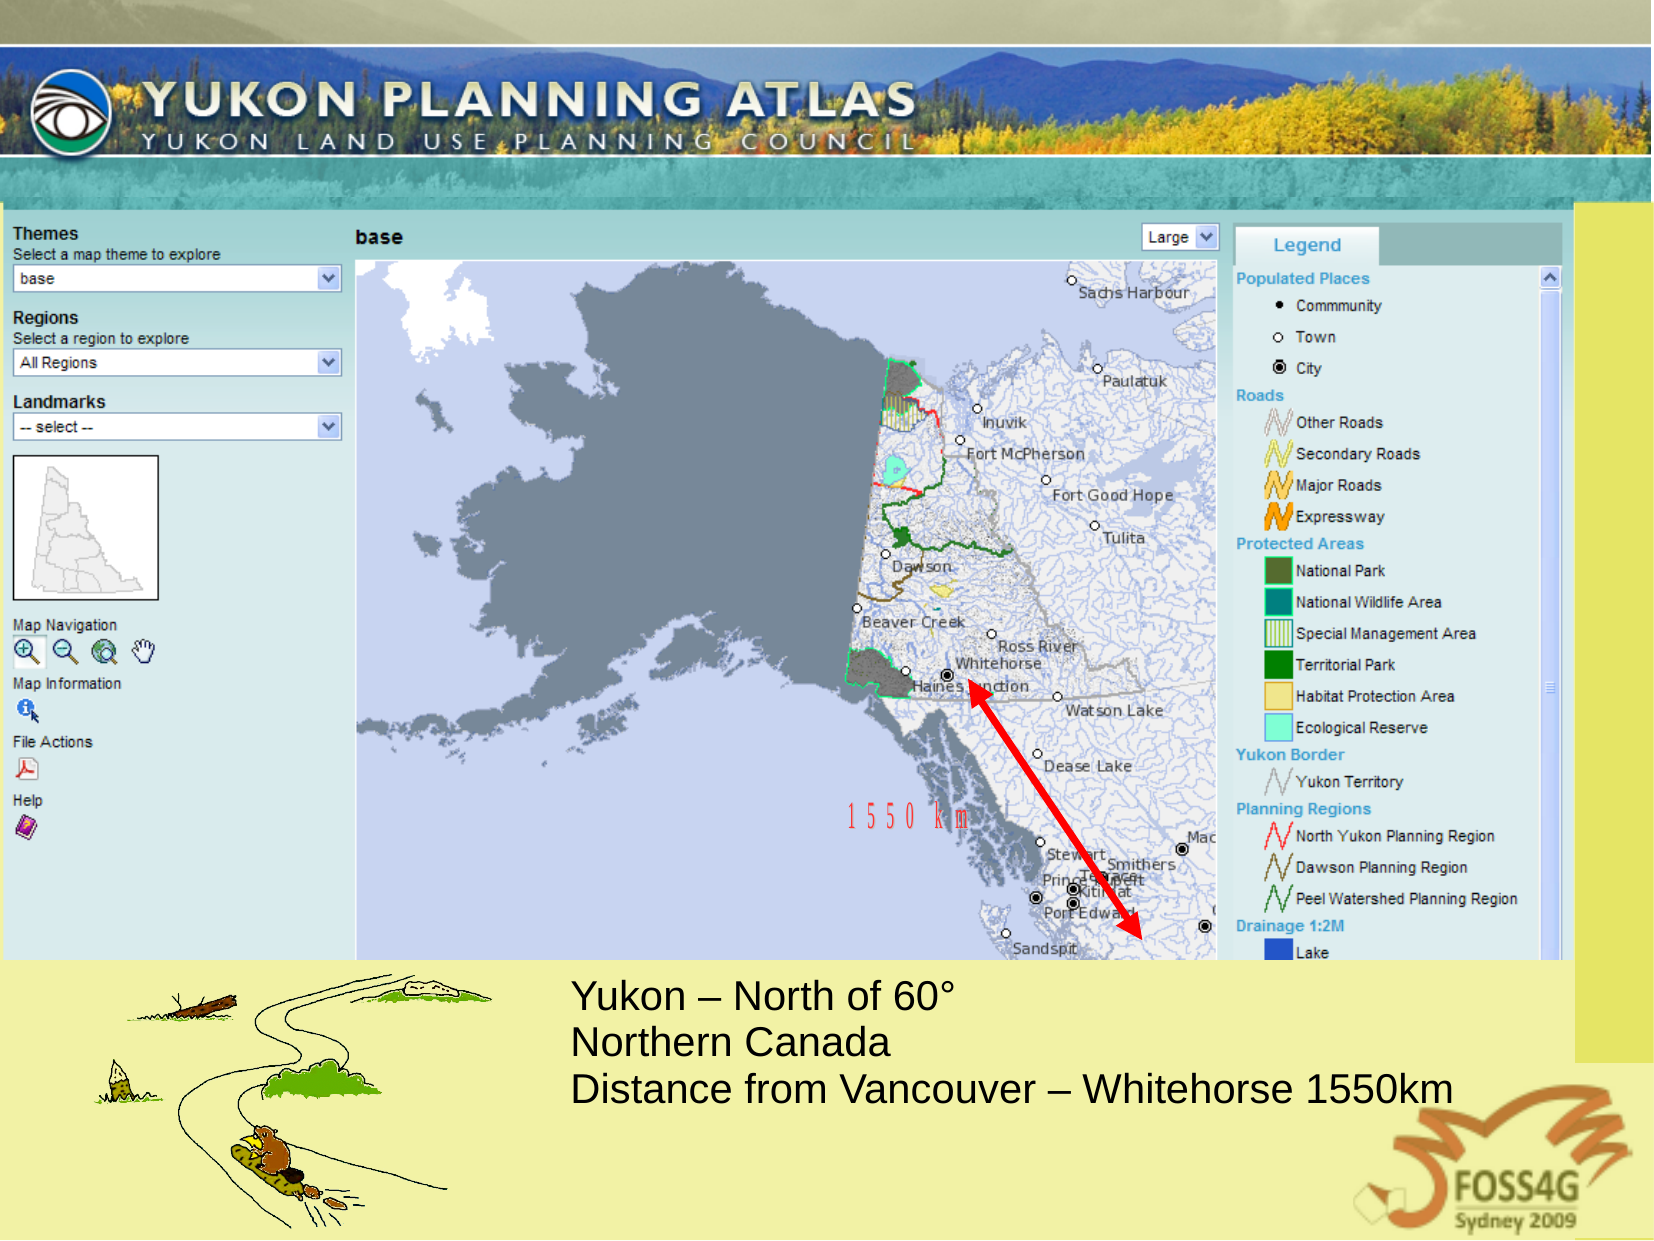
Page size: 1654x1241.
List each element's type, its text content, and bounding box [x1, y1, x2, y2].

picture [0, 0, 1651, 1241]
text_box Yukon – North of 60° Northern Canada Distance from Vancouver – Whitehorse 1550km [555, 965, 1494, 1121]
